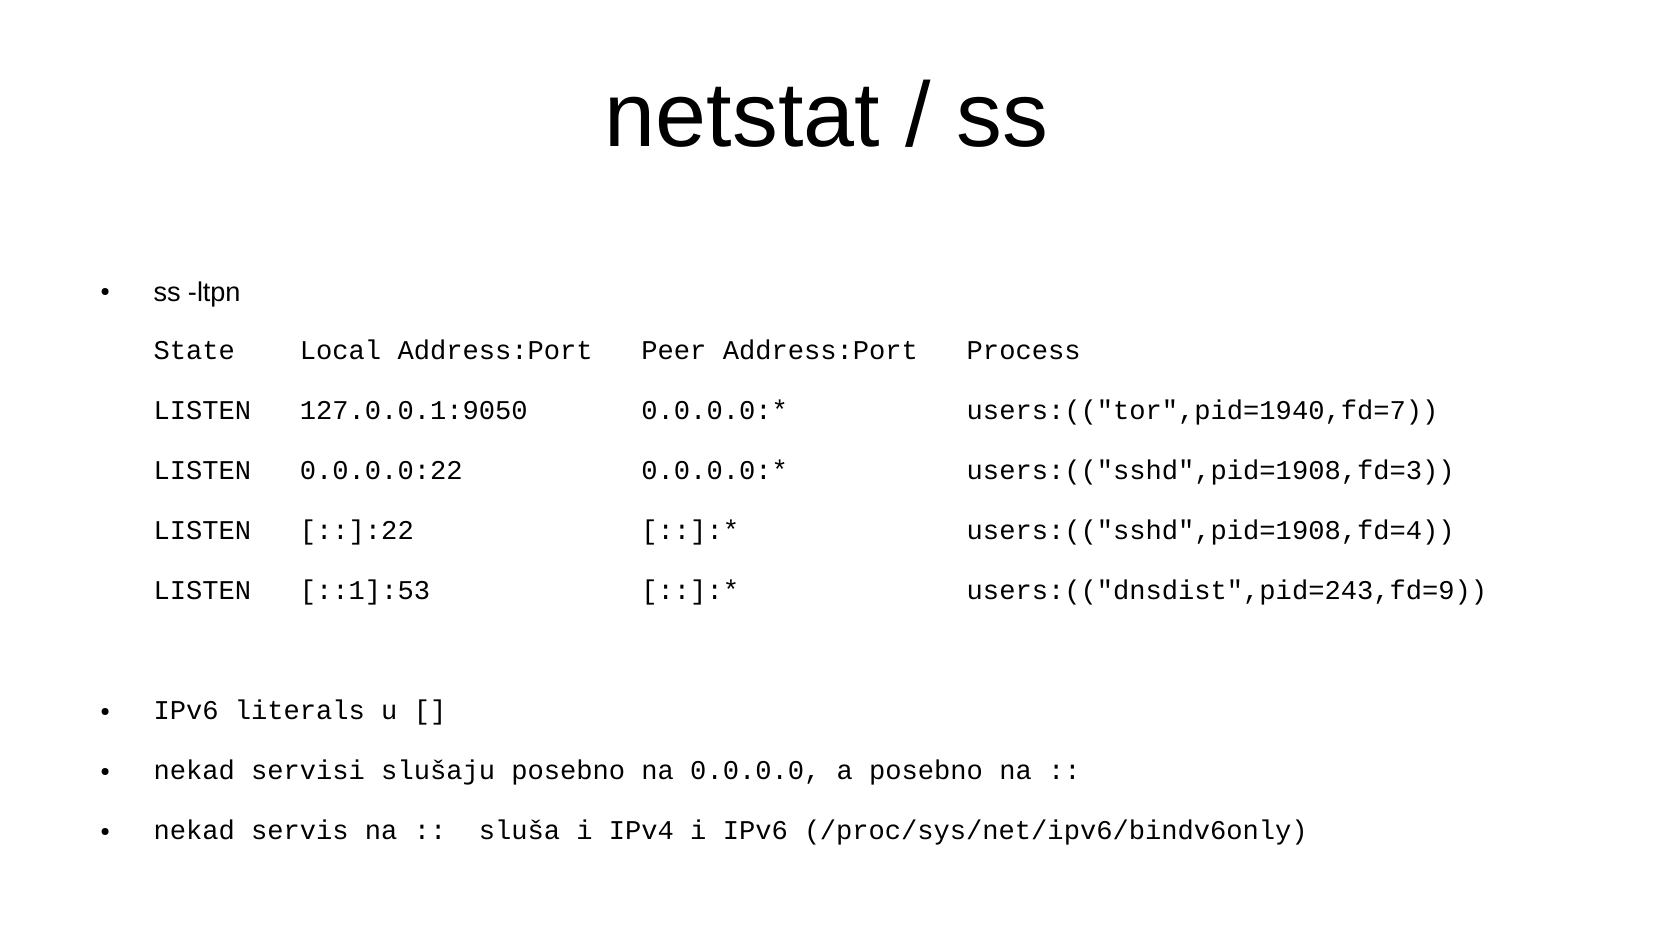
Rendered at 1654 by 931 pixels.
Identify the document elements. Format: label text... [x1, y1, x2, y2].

title netstat / ss [82, 37, 1571, 193]
list ss -ltpn State Local Address:Port Peer Address:Port Process LISTEN 127.0.0.1:9050 0.0.0.0:* users:(("tor",pid=1940,fd=7)) LISTEN 0.0.0.0:22 0.0.0.0:* users:(("sshd",pid=1908,fd=3)) LISTEN [::]:22 [::]:* users:(("sshd",pid=1908,fd=4)) LISTEN [::1]:53 [::]:* users:(("dnsdist",pid=243,fd=9)) IPv6 literals u [] nekad servisi slušaju posebno na 0.0.0.0, a posebno na :: nekad servis na :: sluša i IPv4 i IPv6 (/proc/sys/net/ipv6/bindv6only) [82, 217, 1571, 886]
